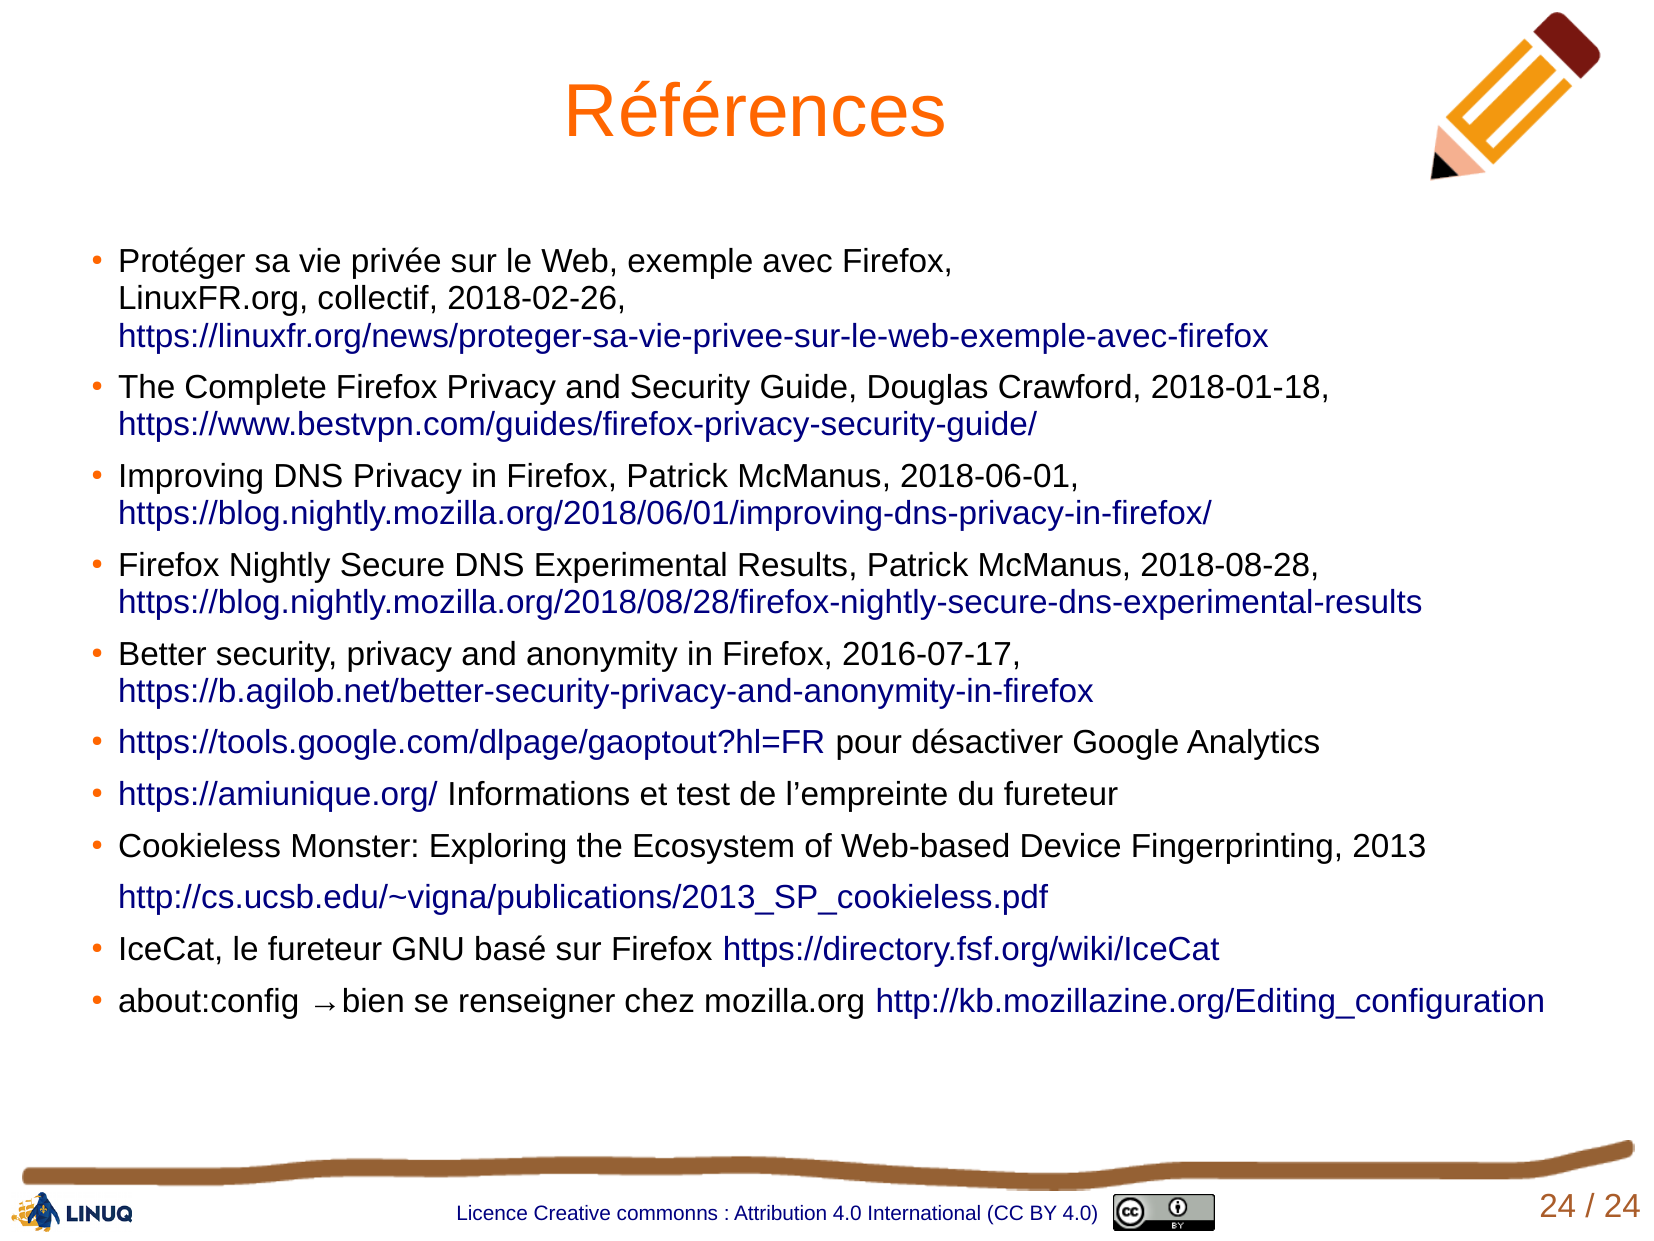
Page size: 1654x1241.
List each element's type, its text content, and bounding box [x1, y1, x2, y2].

picture [1113, 1194, 1215, 1231]
list Protéger sa vie privée sur le Web, exemple avec Firefox, LinuxFR.org, collectif, 2018-02-26, https://linuxfr.org/news/proteger-sa-vie-privee-sur-le-web-exemple-avec-firefox The Complete Firefox Privacy and Security Guide, Douglas Crawford, 2018-01-18, https://www.bestvpn.com/guides/firefox-privacy-security-guide/ Improving DNS Privacy in Firefox, Patrick McManus, 2018-06-01, https://blog.nightly.mozilla.org/2018/06/01/improving-dns-privacy-in-firefox/ Firefox Nightly Secure DNS Experimental Results, Patrick McManus, 2018-08-28, https://blog.nightly.mozilla.org/2018/08/28/firefox-nightly-secure-dns-experimental-results Better security, privacy and anonymity in Firefox, 2016-07-17, https://b.agilob.net/better-security-privacy-and-anonymity-in-firefox https://tools.google.com/dlpage/gaoptout?hl=FR pour désactiver Google Analytics https://amiunique.org/ Informations et test de l’empreinte du fureteur Cookieless Monster: Exploring the Ecosystem of Web-based Device Fingerprinting, 2013 http://cs.ucsb.edu/~vigna/publications/2013_SP_cookieless.pdf IceCat, le fureteur GNU basé sur Firefox https://directory.fsf.org/wiki/IceCat about:config →bien se renseigner chez mozilla.org http://kb.mozillazine.org/Editing_configuration [82, 242, 1571, 1074]
picture [1430, 12, 1601, 181]
picture [22, 1140, 1635, 1191]
picture [11, 1192, 132, 1232]
title Références [82, 49, 1430, 172]
